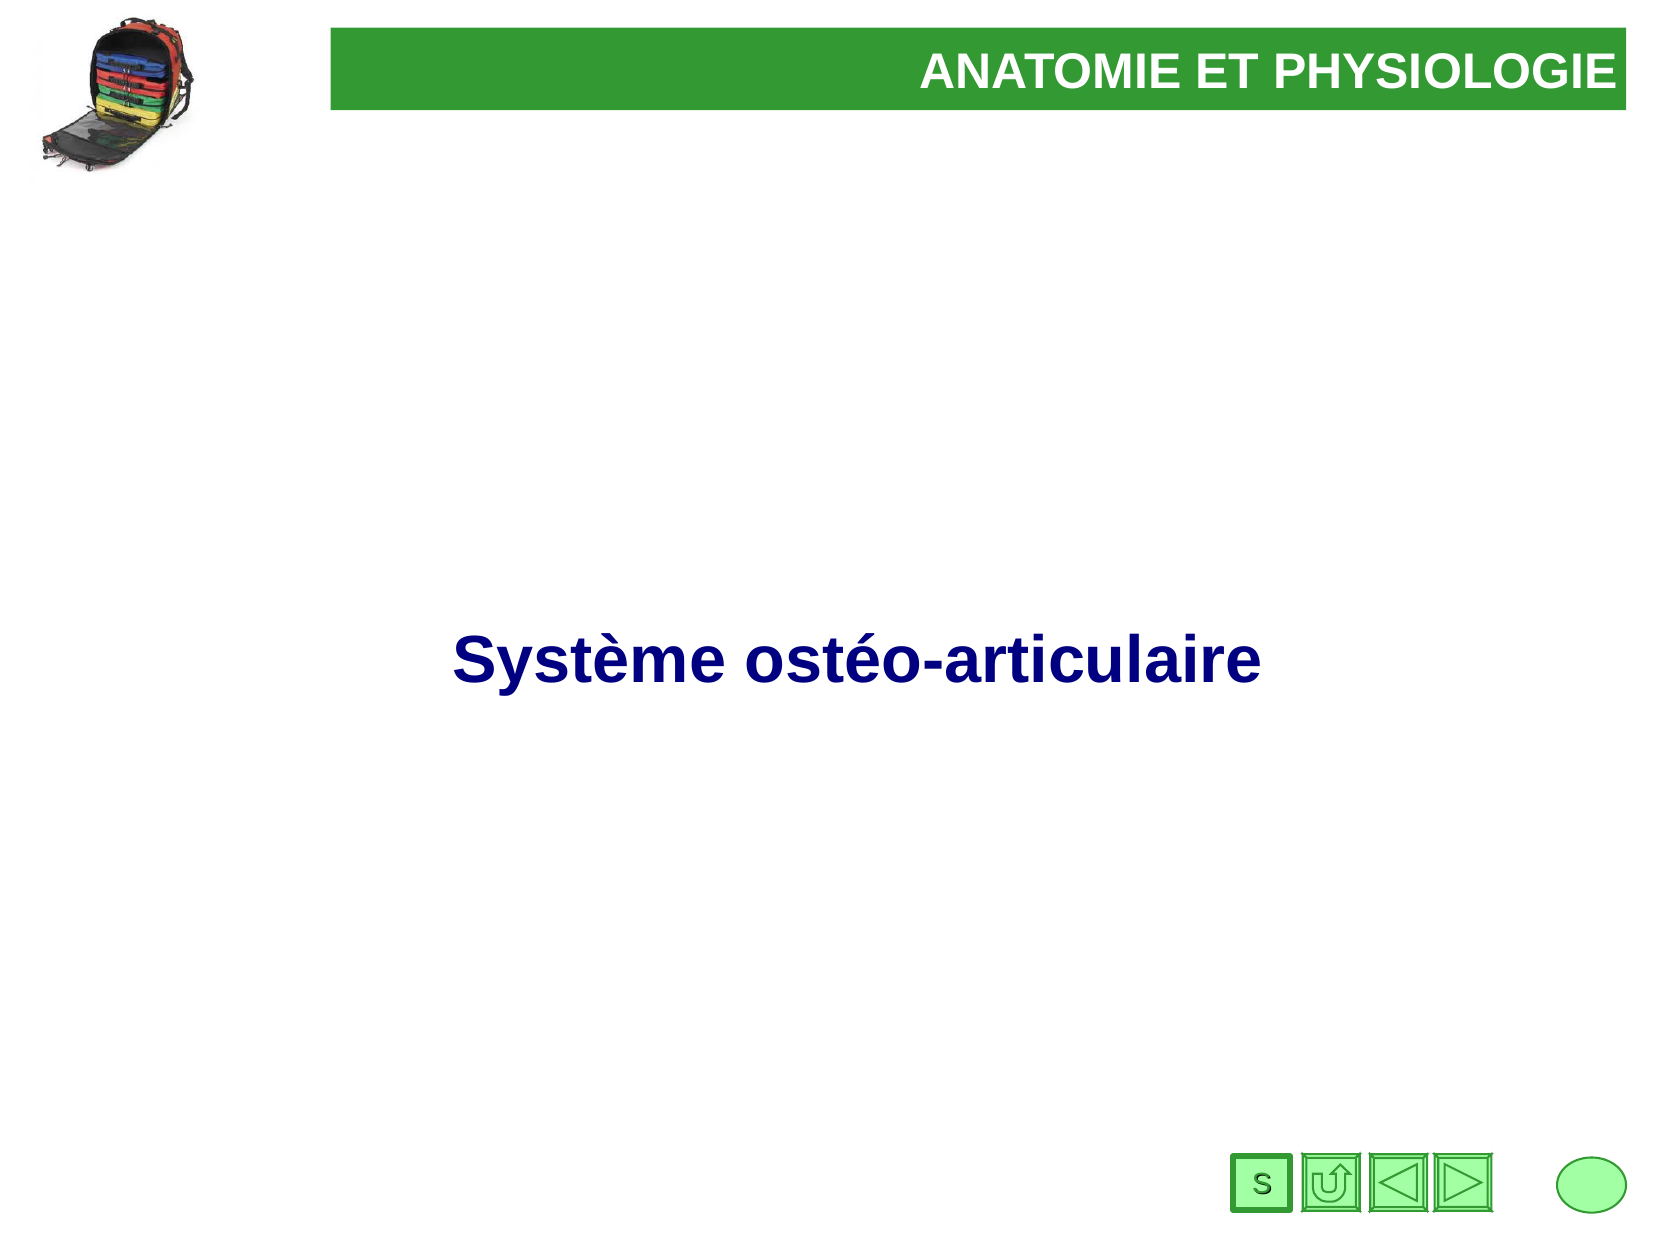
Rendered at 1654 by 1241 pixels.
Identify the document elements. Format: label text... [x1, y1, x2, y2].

text_box Système ostéo-articulaire [158, 618, 1558, 702]
title ANATOMIE ET PHYSIOLOGIE [331, 35, 1619, 107]
picture [29, 5, 201, 183]
text_box [1557, 1157, 1627, 1213]
